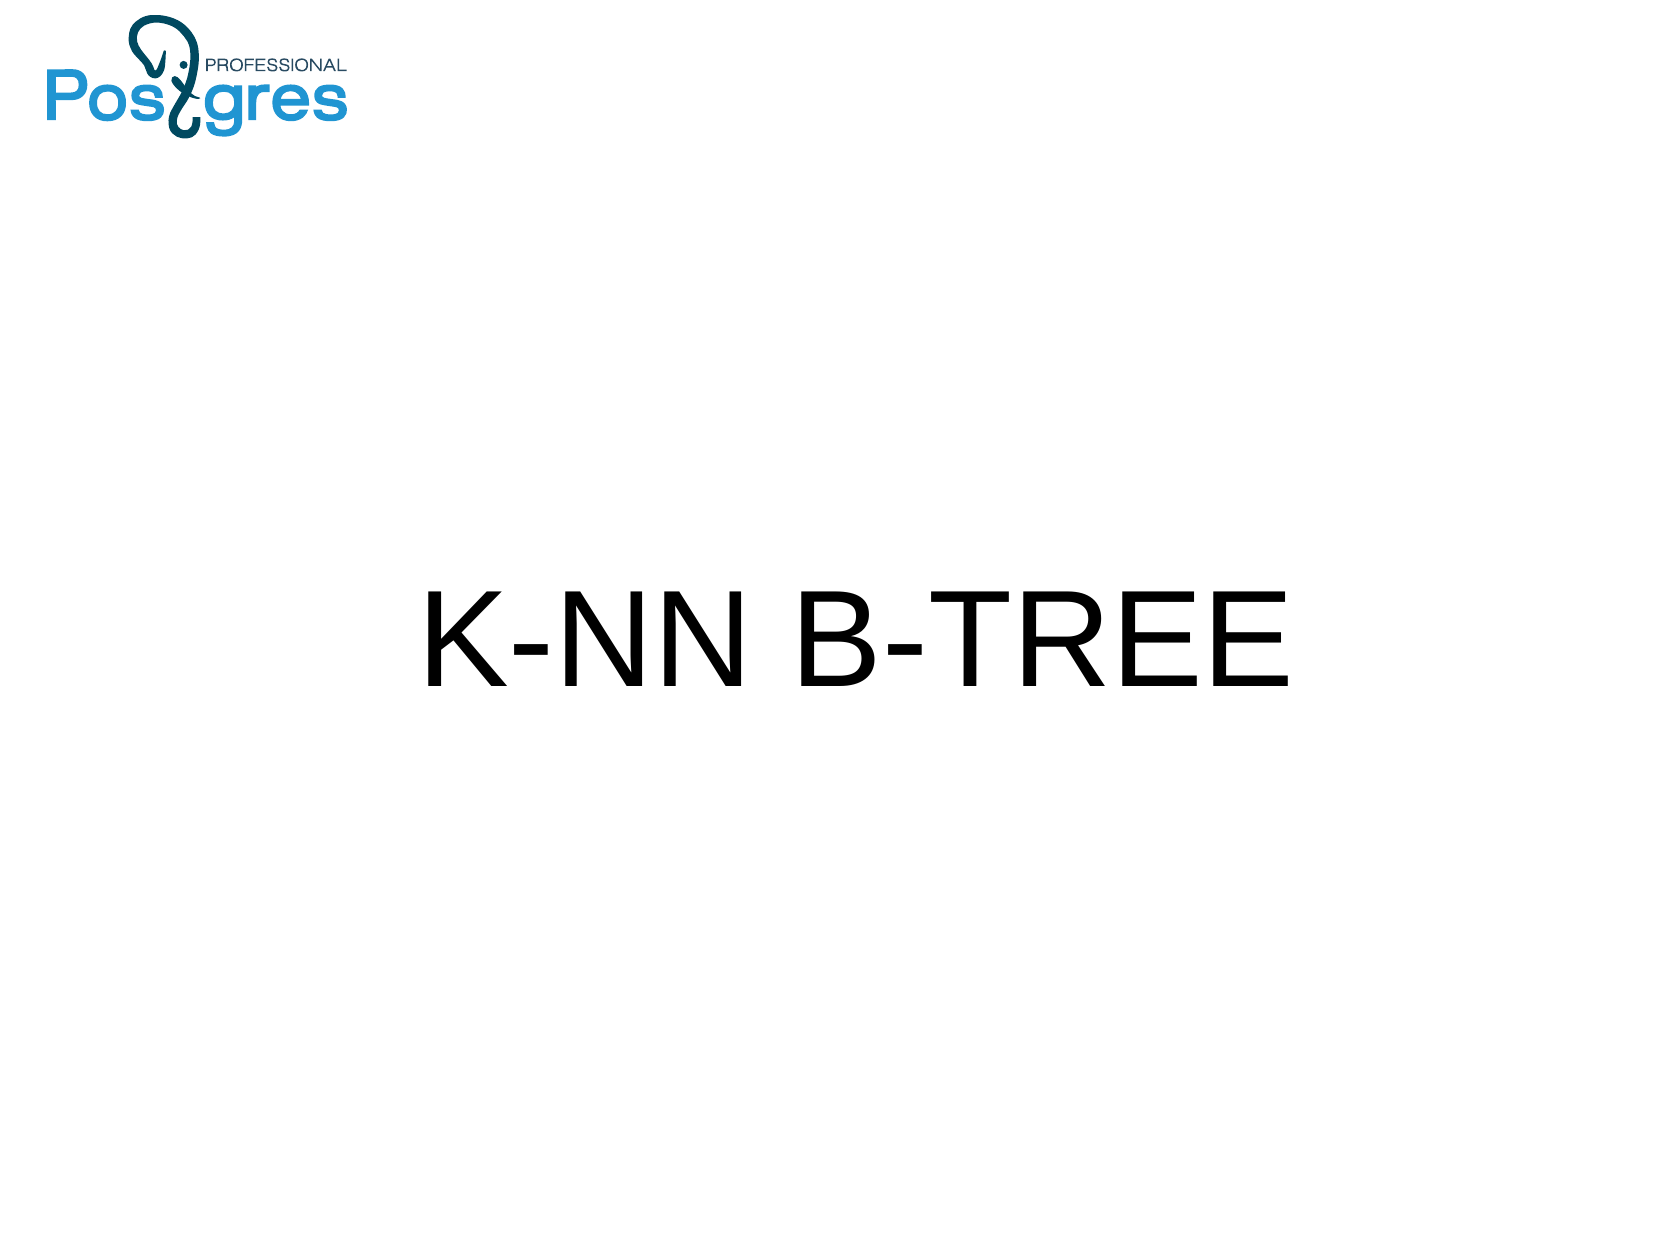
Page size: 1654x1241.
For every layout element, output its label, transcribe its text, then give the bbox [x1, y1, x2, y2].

list K-NN B-TREE [41, 236, 1601, 1193]
